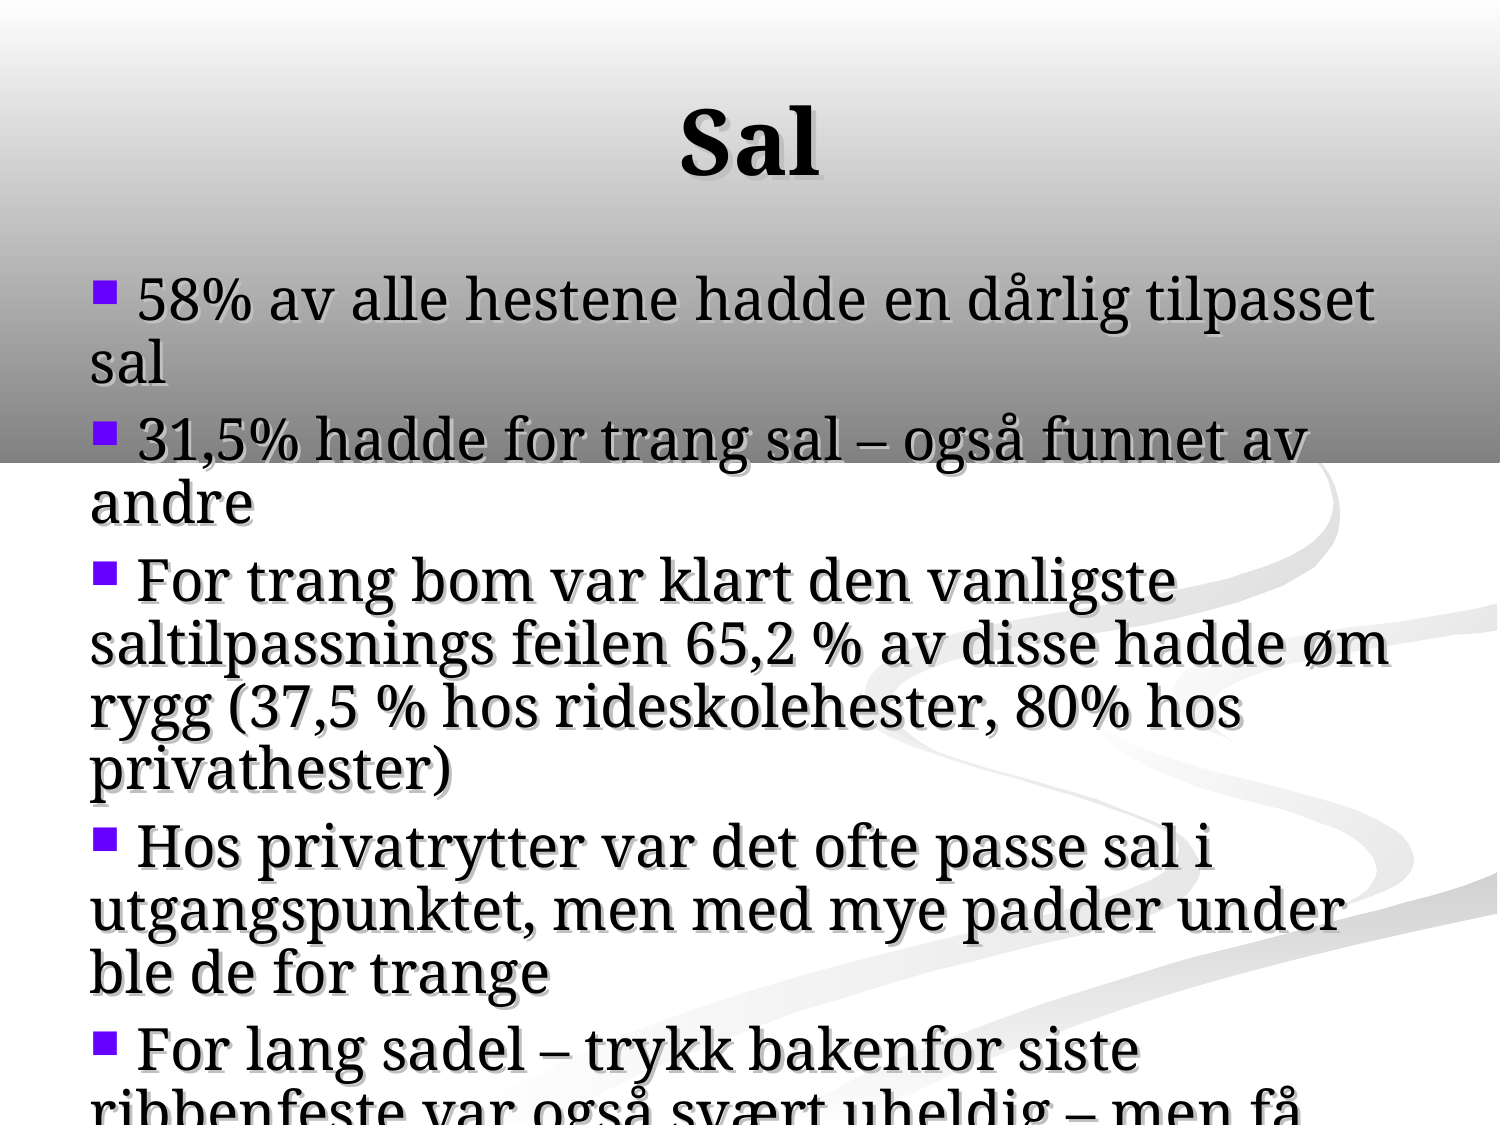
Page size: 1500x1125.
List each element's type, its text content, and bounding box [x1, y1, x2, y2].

title Sal [75, 21, 1426, 257]
list 58% av alle hestene hadde en dårlig tilpasset sal 31,5% hadde for trang sal – også funnet av andre For trang bom var klart den vanligste saltilpassnings feilen 65,2 % av disse hadde øm rygg (37,5 % hos rideskolehester, 80% hos privathester) Hos privatrytter var det ofte passe sal i utgangspunktet, men med mye padder under ble de for trange For lang sadel – trykk bakenfor siste ribbenfeste var også svært uheldig – men få hester hadde dette. [75, 262, 1426, 1044]
